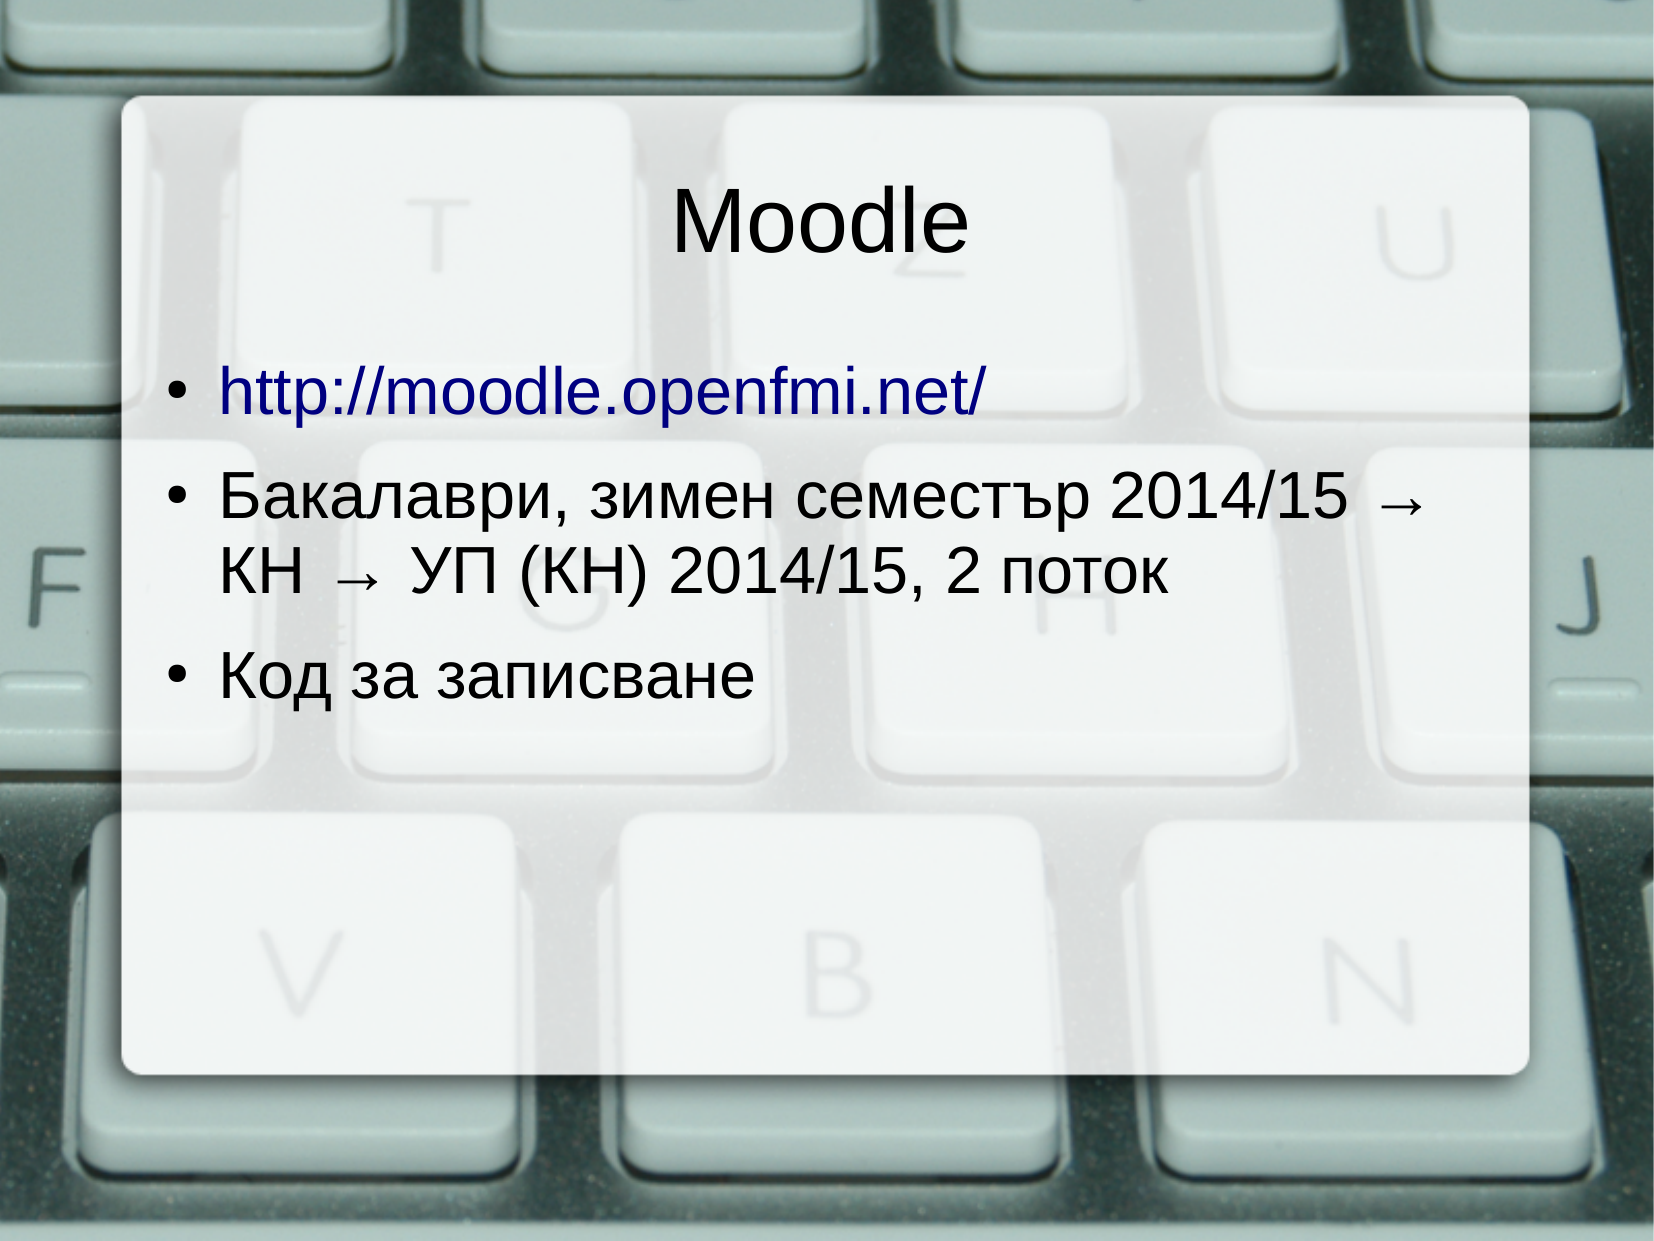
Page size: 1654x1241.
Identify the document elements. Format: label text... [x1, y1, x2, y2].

title Moodle [135, 117, 1506, 325]
list http://moodle.openfmi.net/ Бакалаври, зимен семестър 2014/15 → КН → УП (КН) 2014/15, 2 поток Код за записване [147, 354, 1506, 1074]
picture [0, 0, 1654, 1241]
